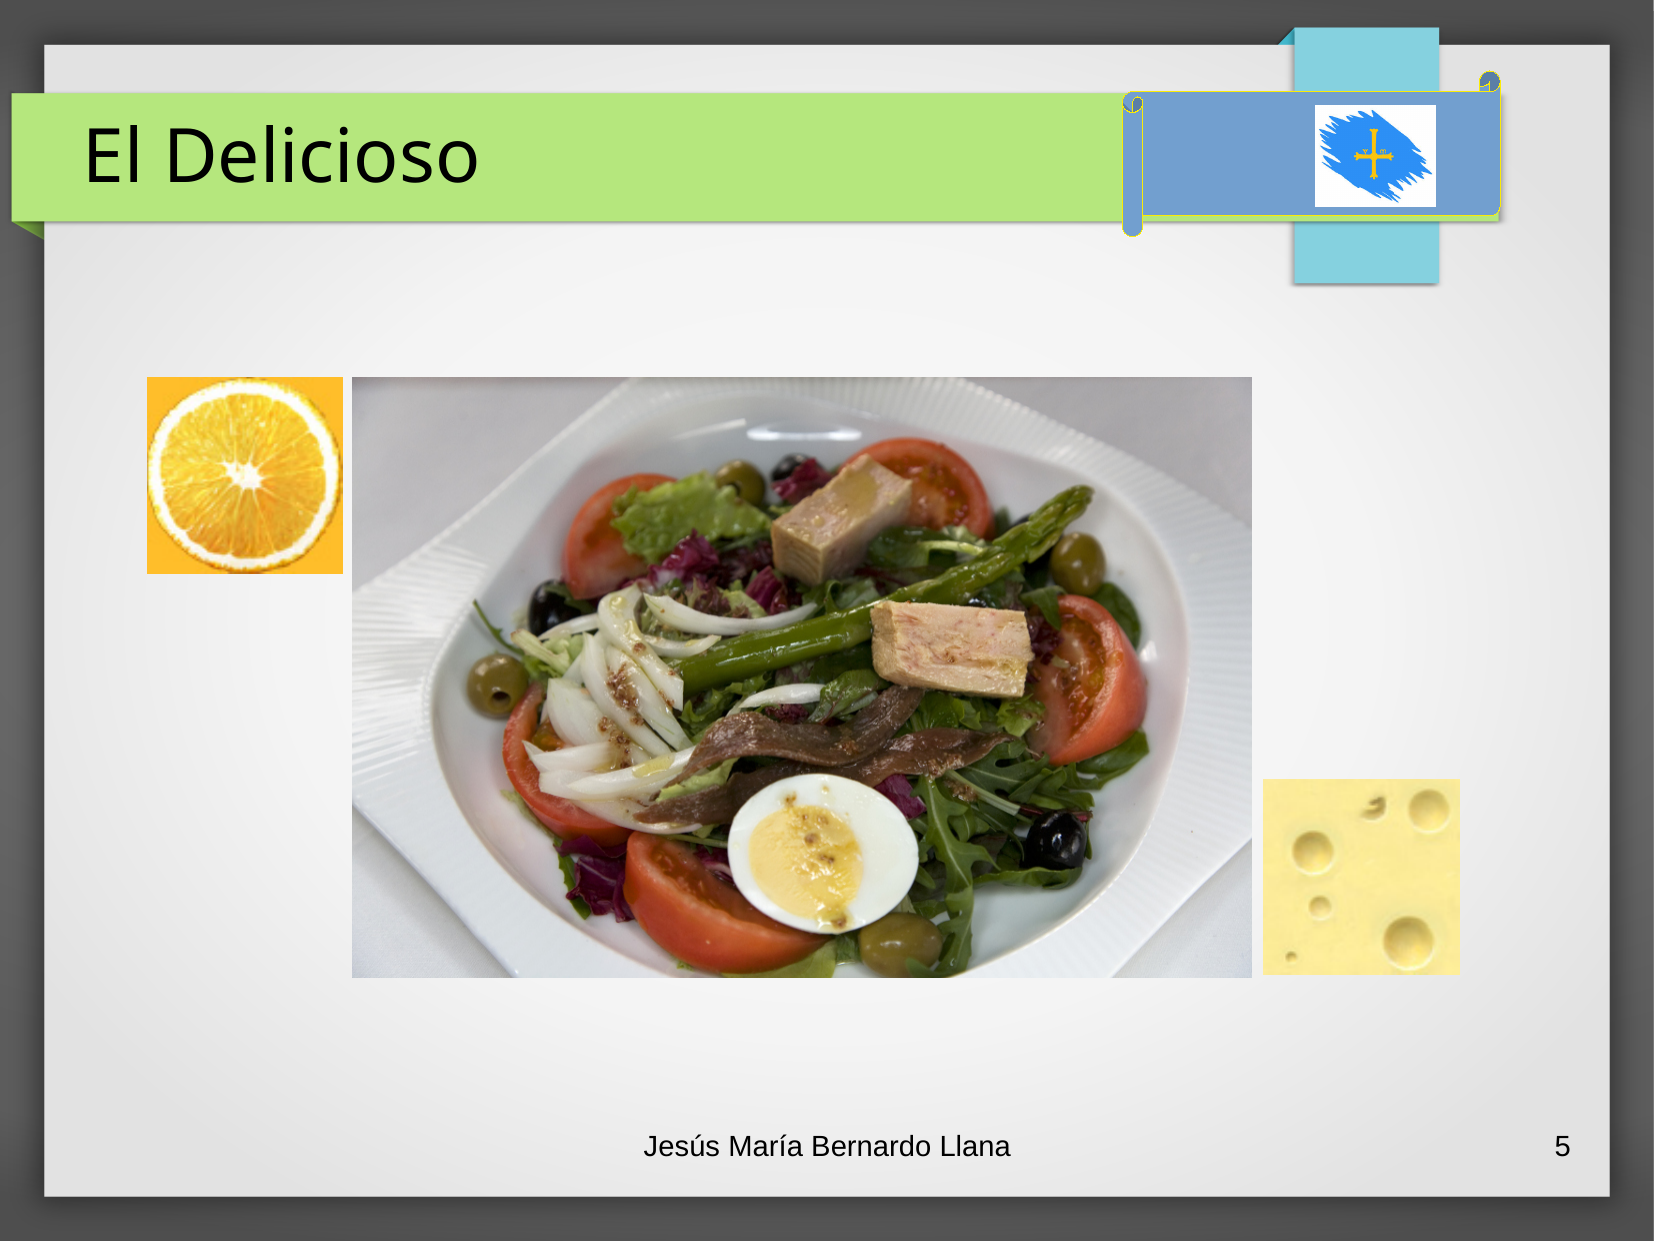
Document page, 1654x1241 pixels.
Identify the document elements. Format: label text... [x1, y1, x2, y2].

picture [0, 0, 1654, 1241]
title El Delicioso [82, 94, 1124, 213]
text_box [1122, 70, 1501, 237]
